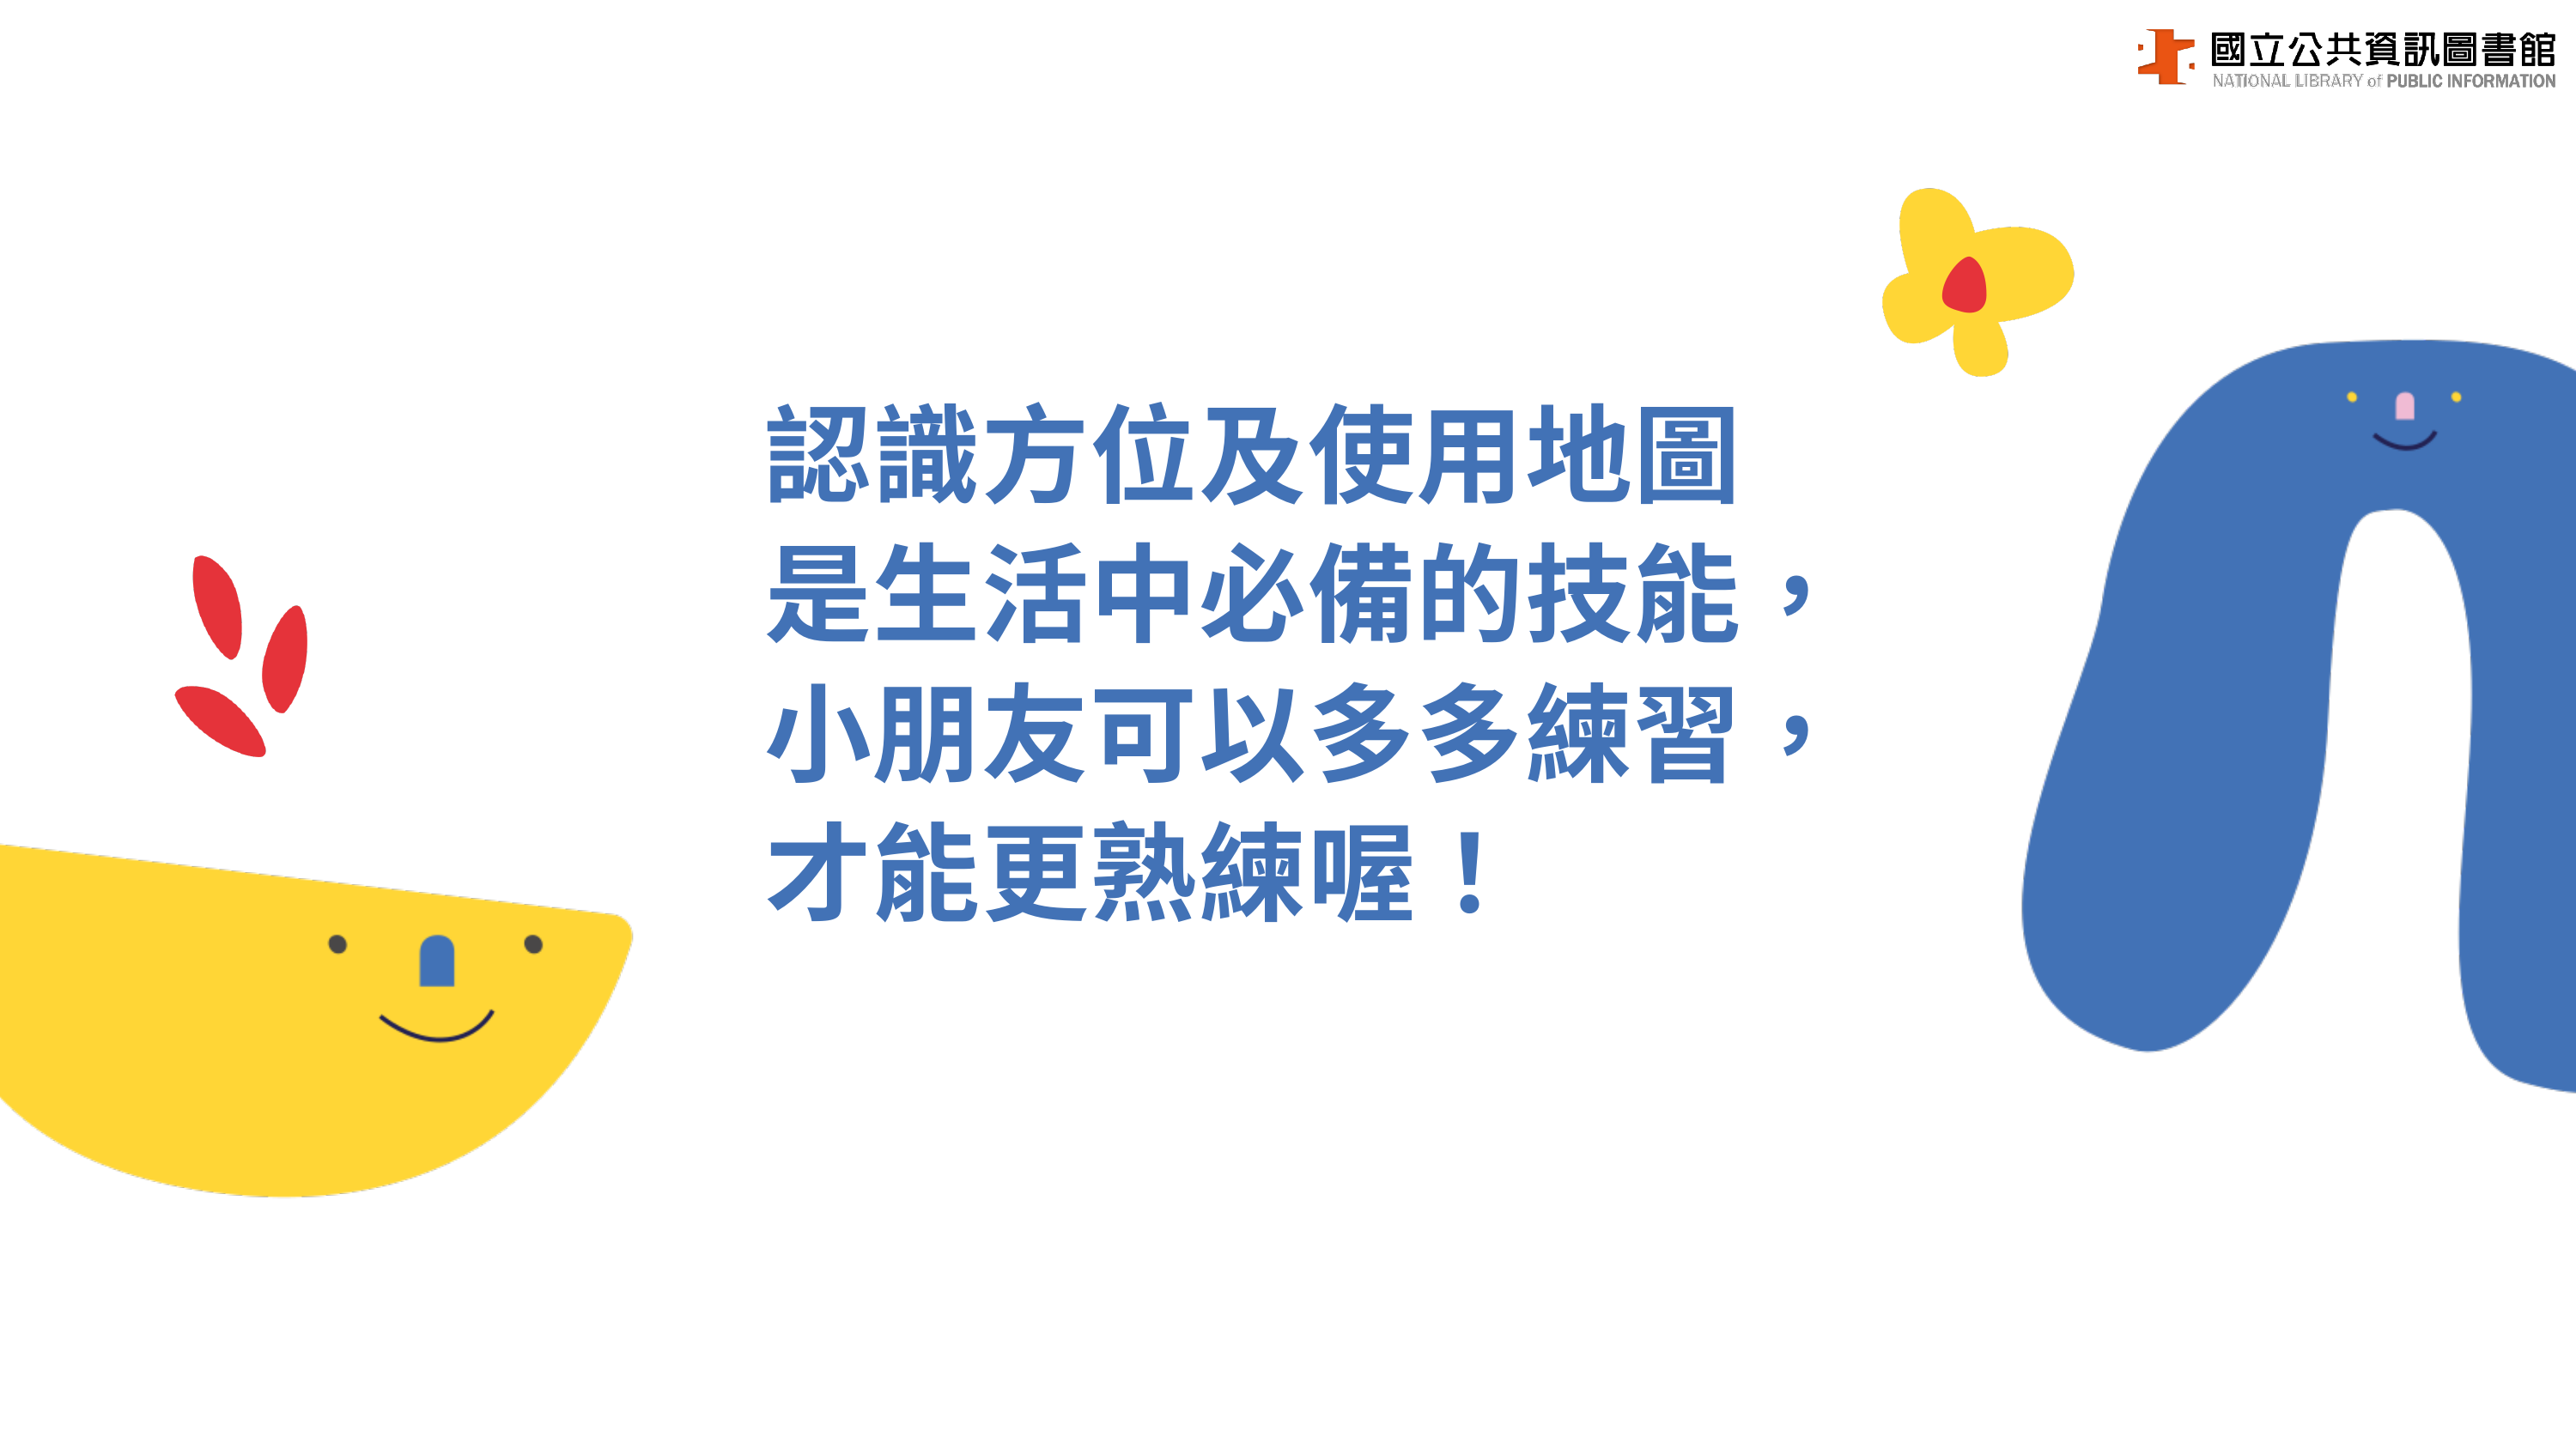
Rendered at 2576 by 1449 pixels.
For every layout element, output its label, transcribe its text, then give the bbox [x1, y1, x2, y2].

text_box [174, 547, 312, 758]
text_box 認識方位及使用地圖 是生活中必備的技能， 小朋友可以多多練習， 才能更熟練喔！ [751, 381, 1864, 941]
text_box [1871, 183, 2576, 1113]
text_box [0, 838, 635, 1228]
